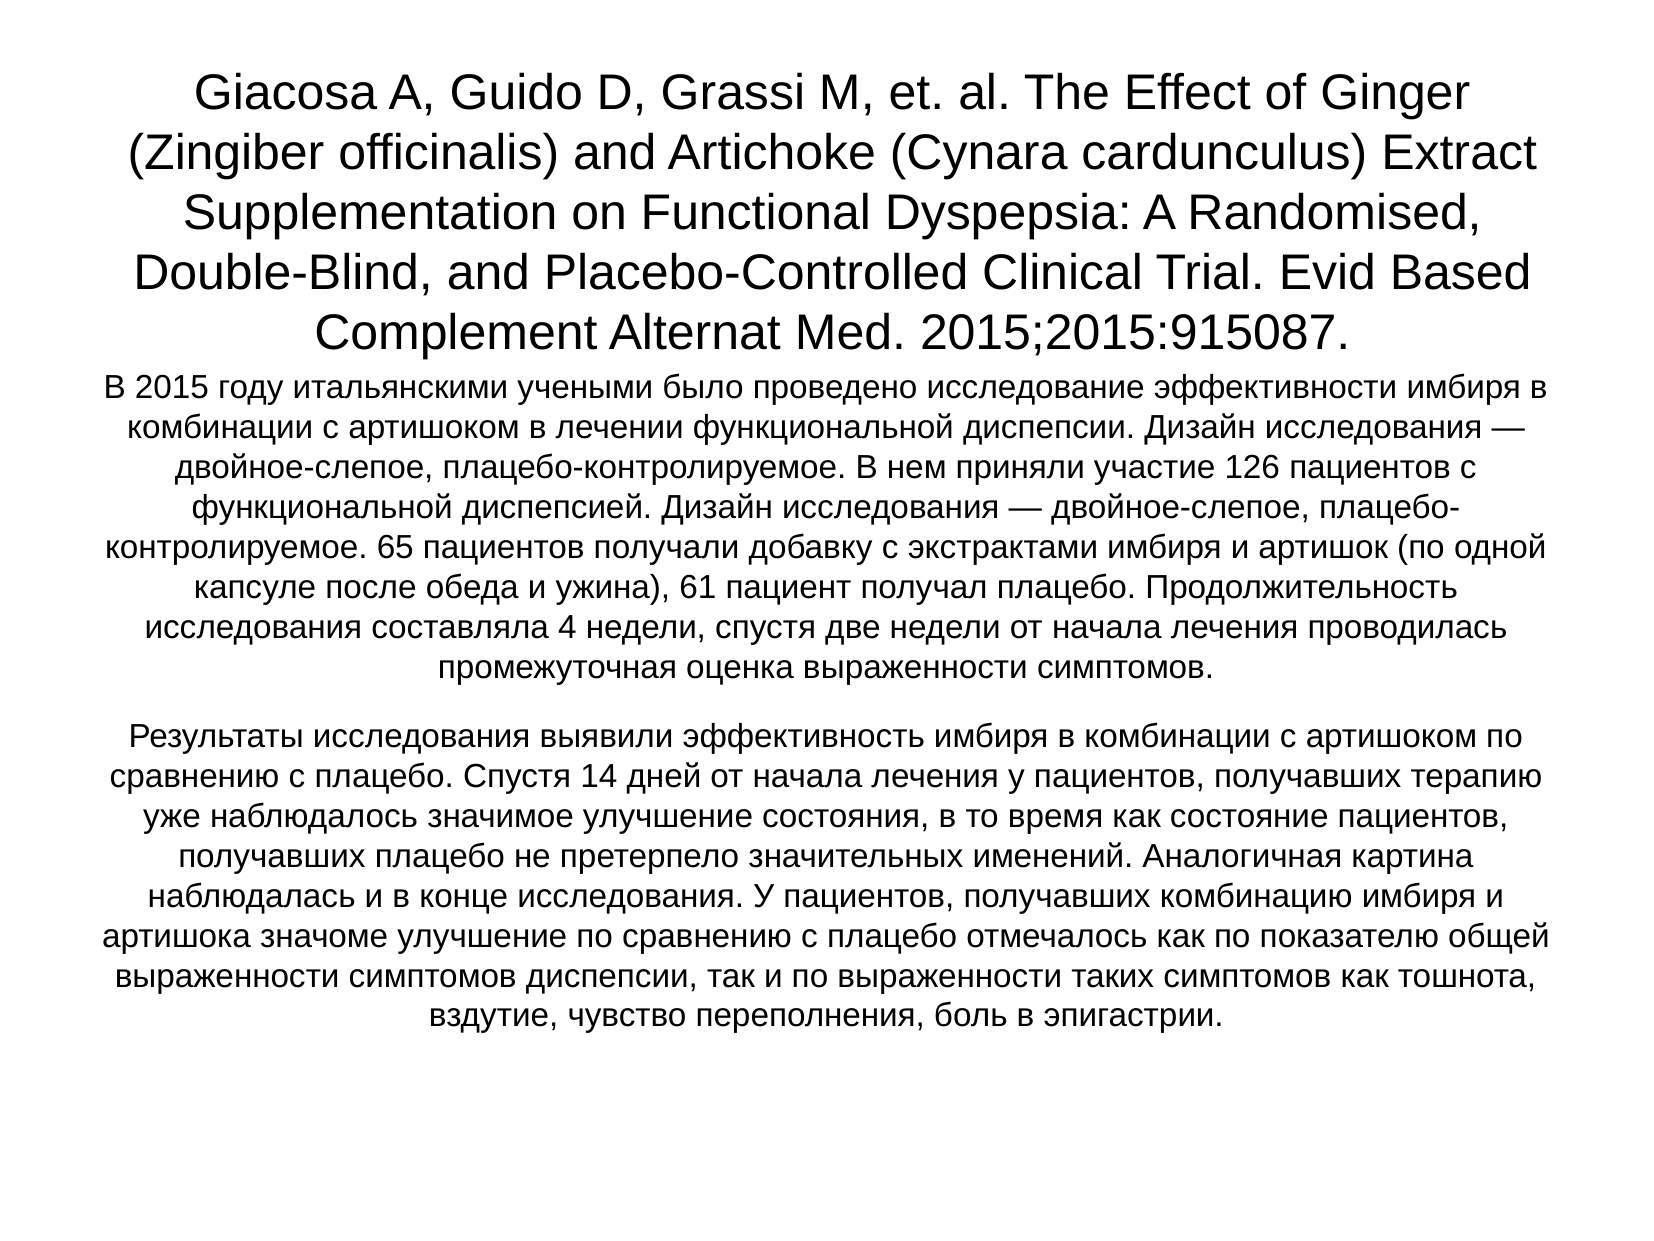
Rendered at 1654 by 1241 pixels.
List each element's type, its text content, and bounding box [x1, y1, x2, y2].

subtitle В 2015 году итальянскими учеными было проведено исследование эффективности имбиря в комбинации с артишоком в лечении функциональной диспепсии. Дизайн исследования — двойное-слепое, плацебо-контролируемое. В нем приняли участие 126 пациентов с функциональной диспепсией. Дизайн исследования — двойное-слепое, плацебо-контролируемое. 65 пациентов получали добавку с экстрактами имбиря и артишок (по одной капсуле после обеда и ужина), 61 пациент получал плацебо. Продолжительность исследования составляла 4 недели, спустя две недели от начала лечения проводилась промежуточная оценка выраженности симптомов. Результаты исследования выявили эффективность имбиря в комбинации с артишоком по сравнению с плацебо. Спустя 14 дней от начала лечения у пациентов, получавших терапию уже наблюдалось значимое улучшение состояния, в то время как состояние пациентов, получавших плацебо не претерпело значительных именений. Аналогичная картина наблюдалась и в конце исследования. У пациентов, получавших комбинацию имбиря и артишока значоме улучшение по сравнению с плацебо отмечалось как по показателю общей выраженности симптомов диспепсии, так и по выраженности таких симптомов как тошнота, вздутие, чувство переполнения, боль в эпигастрии. [82, 290, 1571, 1109]
title Giacosa A, Guido D, Grassi M, et. al. The Effect of Ginger (Zingiber officinalis) and Artichoke (Cynara cardunculus) Extract Supplementation on Functional Dyspepsia: A Randomised, Double-Blind, and Placebo-Controlled Clinical Trial. Evid Based Complement Alternat Med. 2015;2015:915087. [88, 59, 1577, 338]
